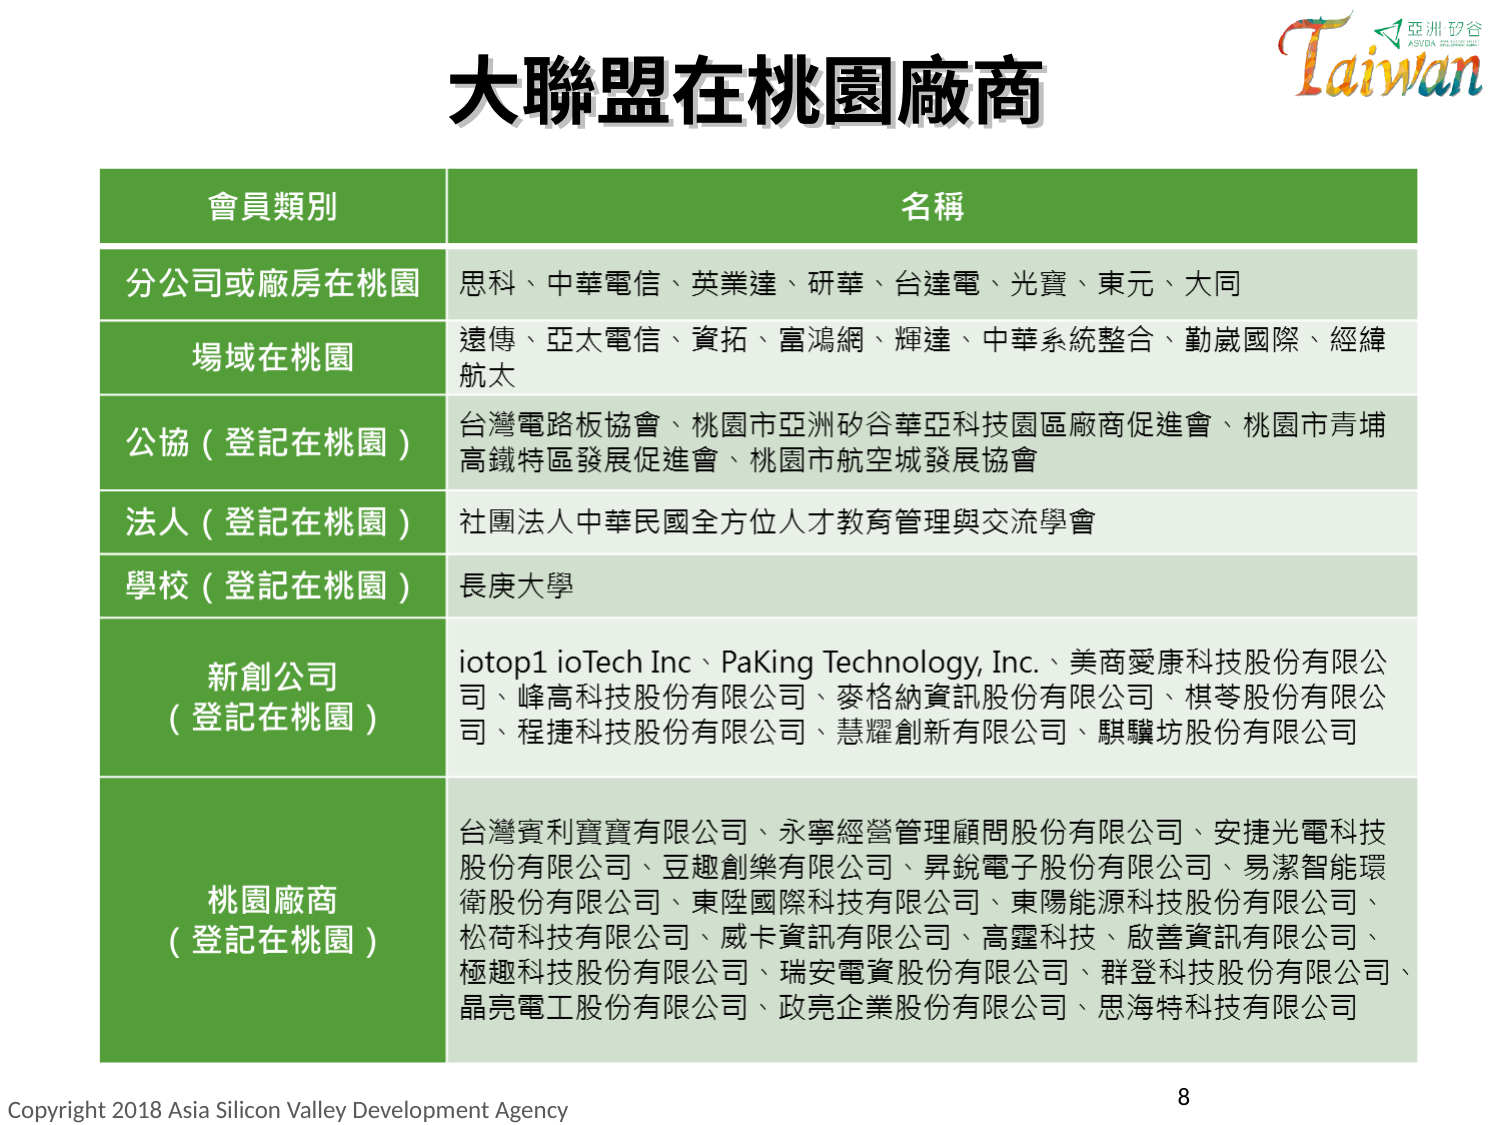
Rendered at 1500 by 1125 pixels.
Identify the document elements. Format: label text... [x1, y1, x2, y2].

title 大聯盟在桃園廠商 [99, 19, 1394, 167]
text_box 7 [1162, 1065, 1500, 1125]
picture [98, 168, 1419, 1064]
